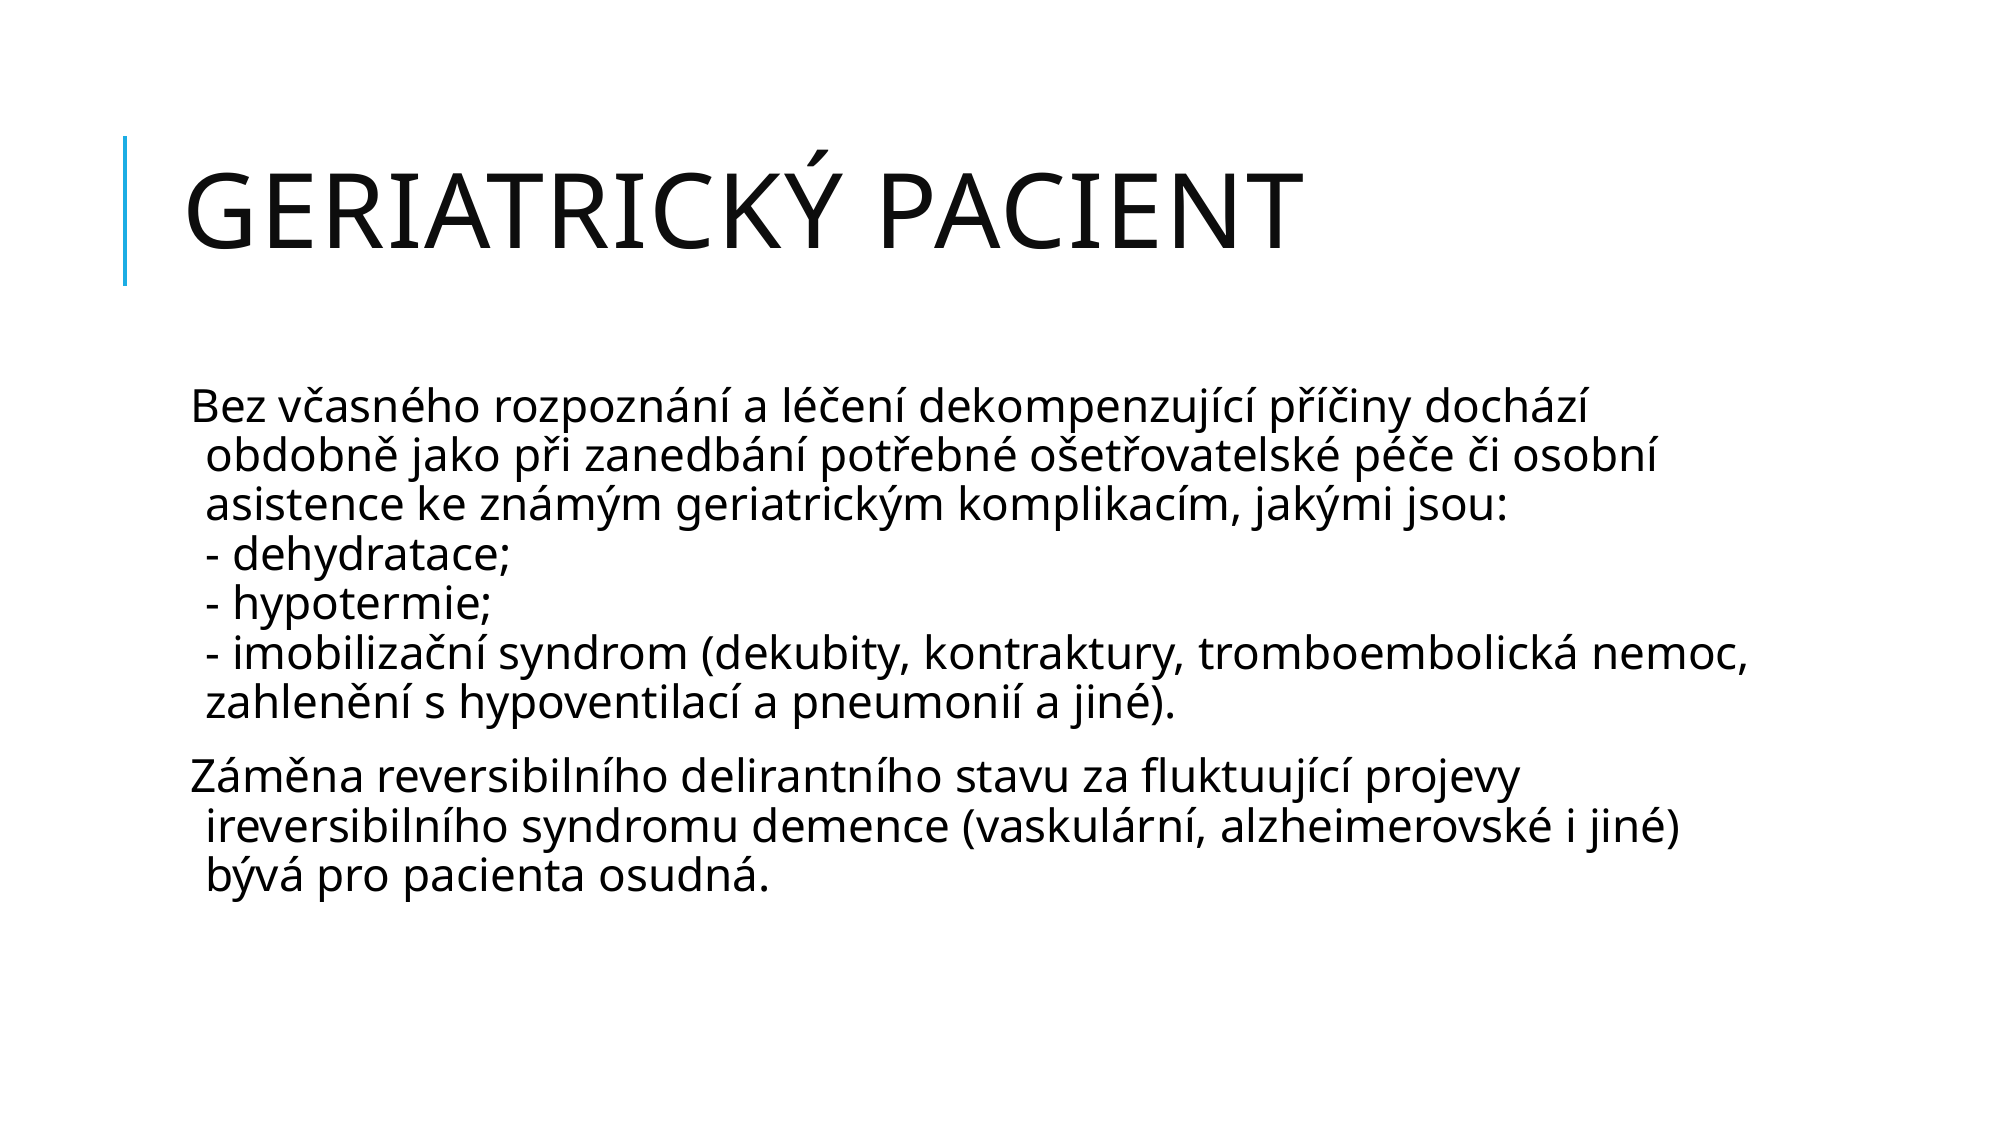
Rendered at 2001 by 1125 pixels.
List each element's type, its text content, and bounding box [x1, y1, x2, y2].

list Bez včasného rozpoznání a léčení dekompenzující příčiny dochází obdobně jako při zanedbání potřebné ošetřovatelské péče či osobní asistence ke známým geriatrickým komplikacím, jakými jsou: - dehydratace; - hypotermie; - imobilizační syndrom (dekubity, kontraktury, tromboembolická nemoc, zahlenění s hypoventilací a pneumonií a jiné). Záměna reversibilního delirantního stavu za fluktuující projevy ireversibilního syndromu demence (vaskulární, alzheimerovské i jiné) bývá pro pacienta osudná. [168, 375, 1763, 1036]
title Geriatrický pacient [168, 96, 1763, 343]
